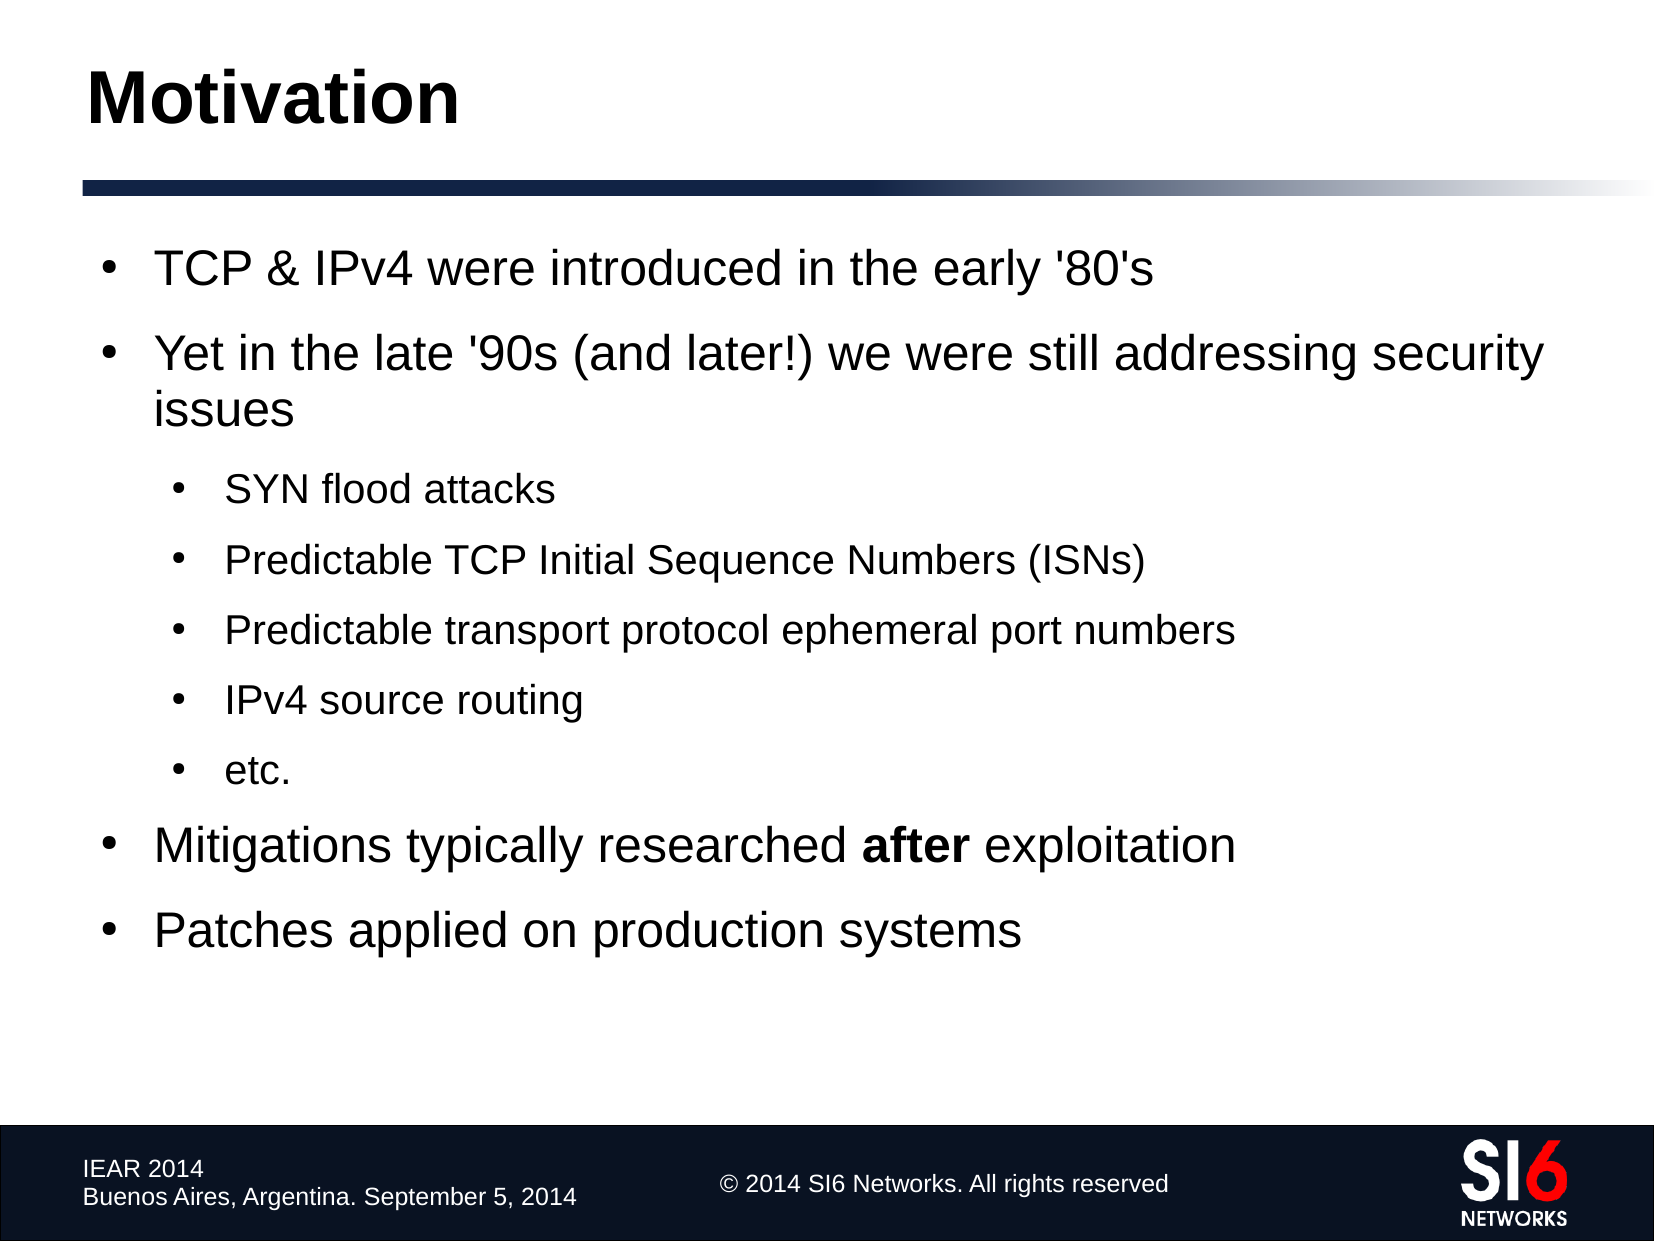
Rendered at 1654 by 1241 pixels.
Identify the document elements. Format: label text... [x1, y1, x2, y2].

list TCP & IPv4 were introduced in the early '80's Yet in the late '90s (and later!) we were still addressing security issues SYN flood attacks Predictable TCP Initial Sequence Numbers (ISNs) Predictable transport protocol ephemeral port numbers IPv4 source routing etc. Mitigations typically researched after exploitation Patches applied on production systems [82, 240, 1571, 1059]
picture [1461, 1139, 1567, 1226]
title Motivation [86, 30, 1576, 166]
